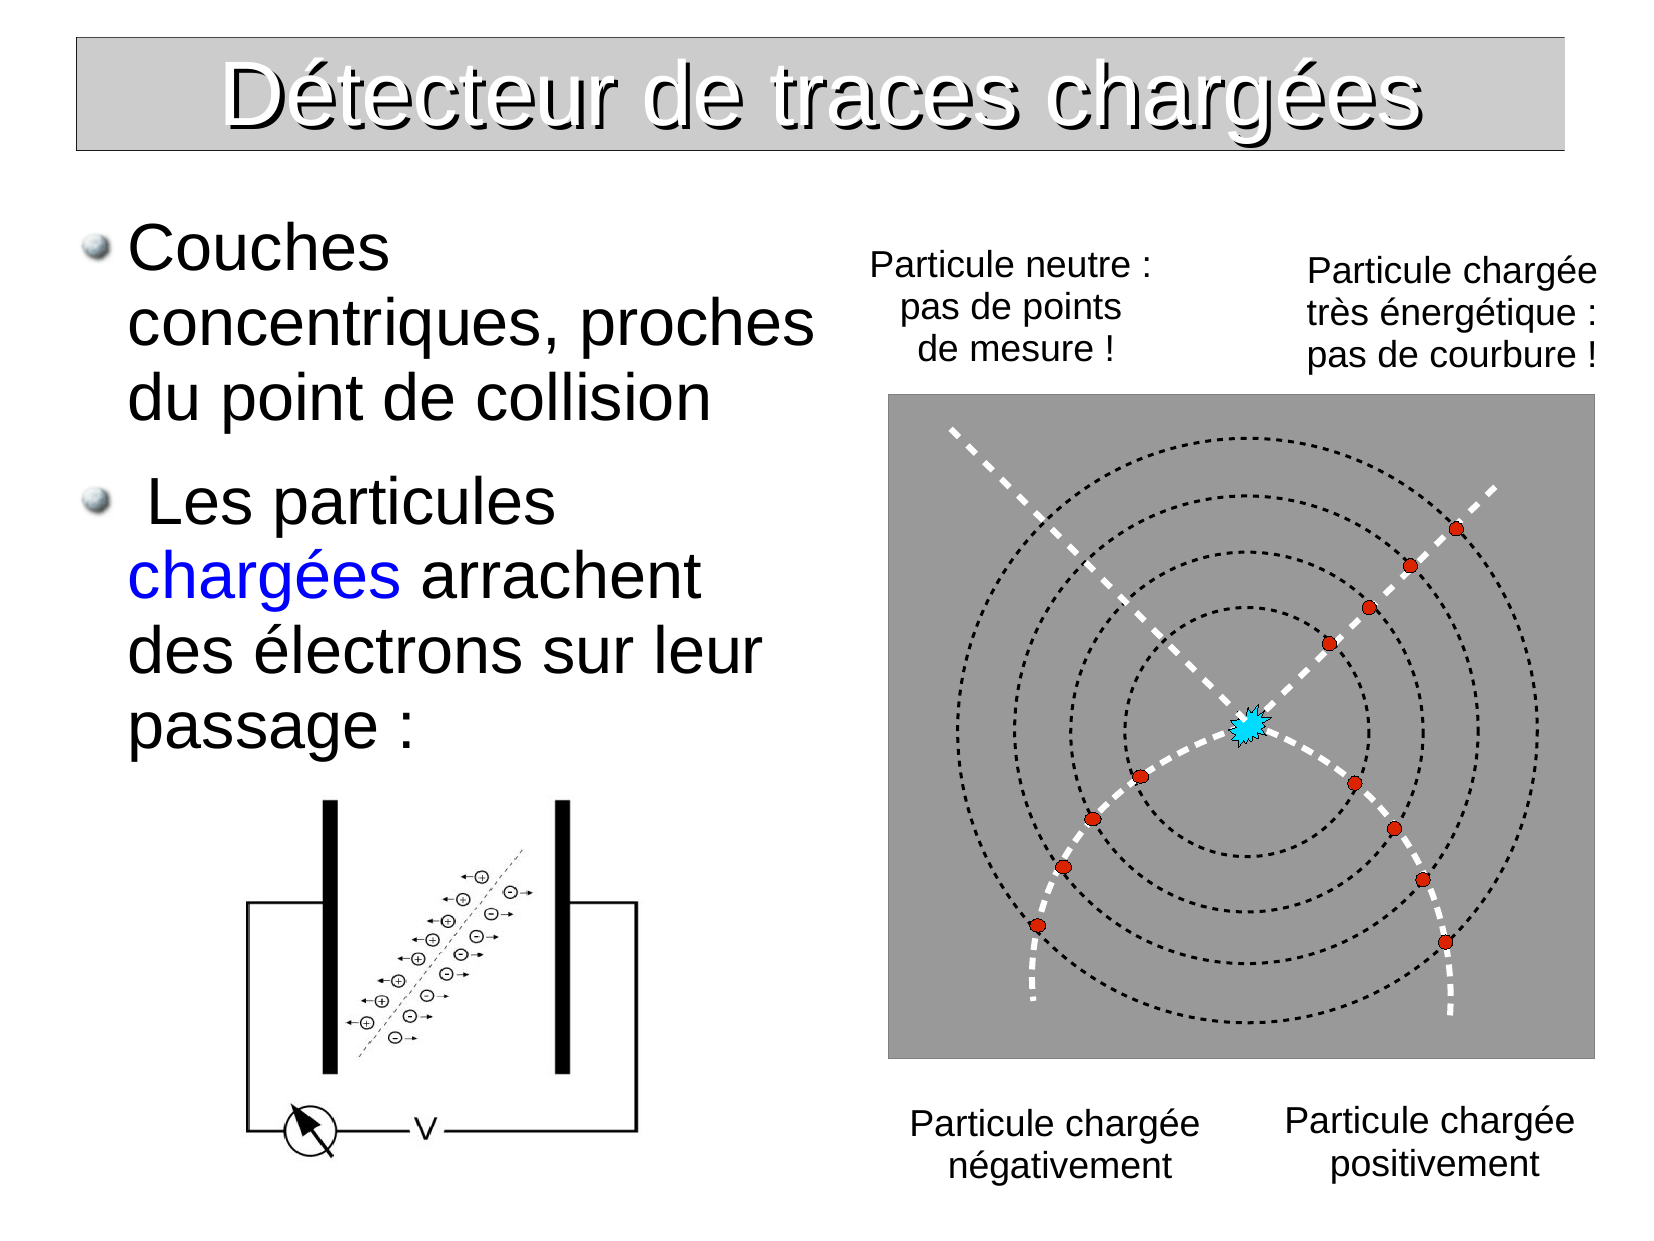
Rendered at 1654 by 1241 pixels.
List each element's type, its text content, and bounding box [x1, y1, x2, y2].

title Détecteur de traces chargées [76, 37, 1565, 151]
text_box Particule neutre : pas de points de mesure ! [854, 235, 1178, 377]
text_box Particule chargée très énergétique : pas de courbure ! [1281, 241, 1624, 422]
text_box Particule chargée positivement [1269, 1092, 1591, 1192]
text_box Particule chargée négativement [894, 1095, 1216, 1195]
list Couches concentriques, proches du point de collision Les particules chargées arrachent des électrons sur leur passage : Les électron d'ionisation sont collectés : signal électrique mesuré au point de passage de la particule [56, 210, 822, 1201]
picture [225, 779, 661, 1171]
text_box [888, 394, 1595, 1059]
